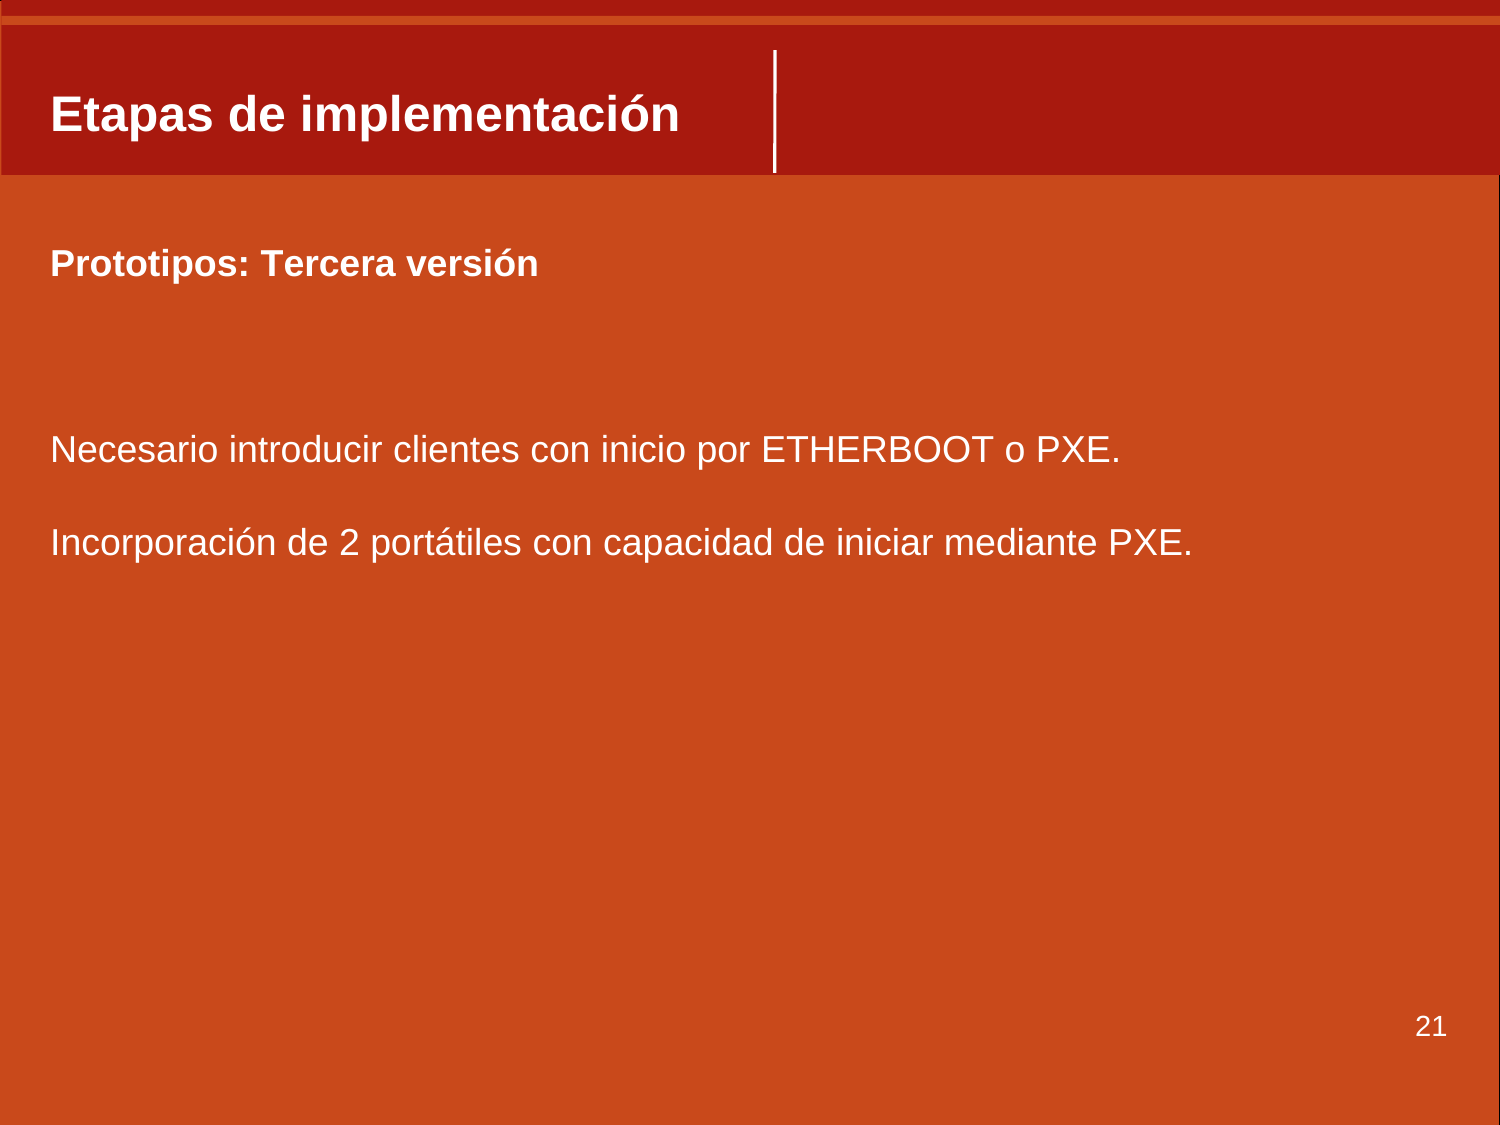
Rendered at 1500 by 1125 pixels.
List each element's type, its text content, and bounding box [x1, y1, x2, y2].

list Prototipos: Tercera versión Necesario introducir clientes con inicio por ETHERBOOT o PXE. Incorporación de 2 portátiles con capacidad de iniciar mediante PXE. [50, 199, 1450, 988]
title Etapas de implementación [50, 60, 750, 164]
